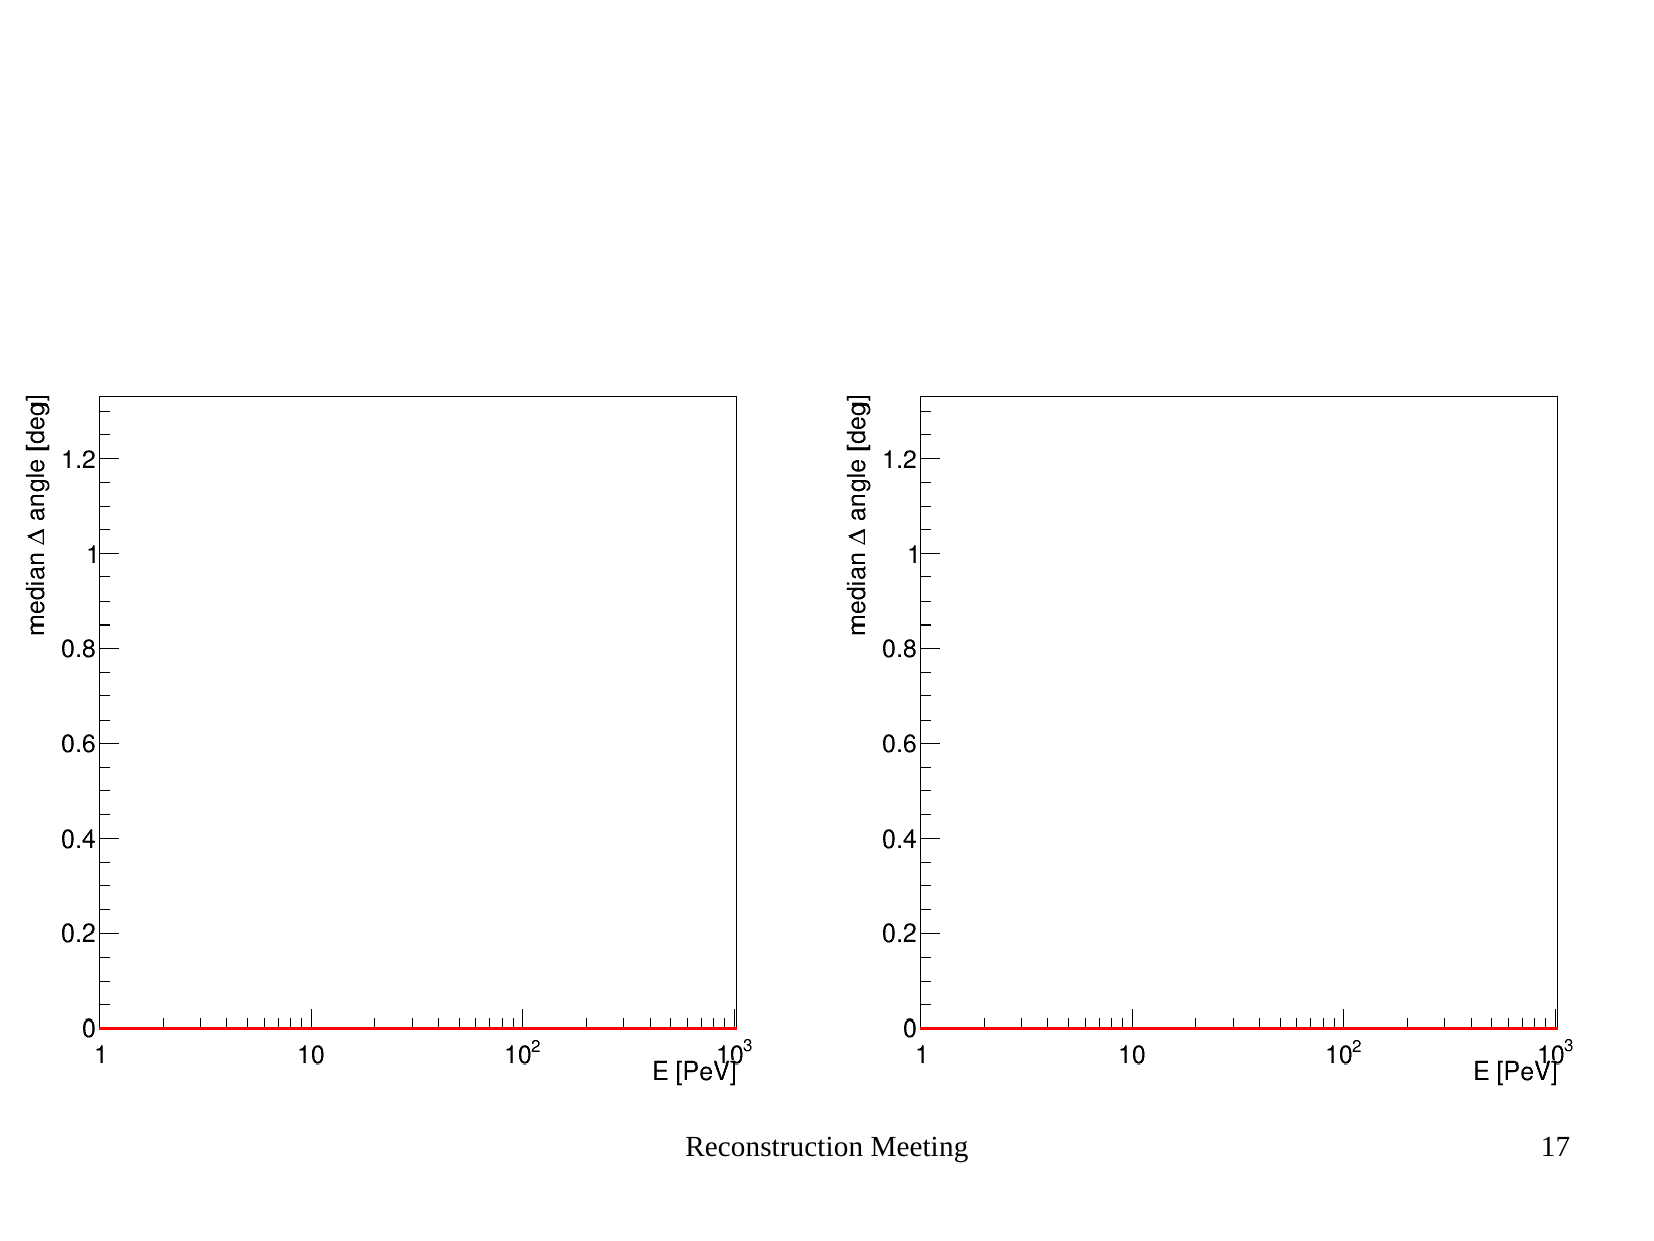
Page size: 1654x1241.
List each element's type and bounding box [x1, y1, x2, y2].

picture [20, 318, 815, 1108]
picture [841, 318, 1636, 1108]
